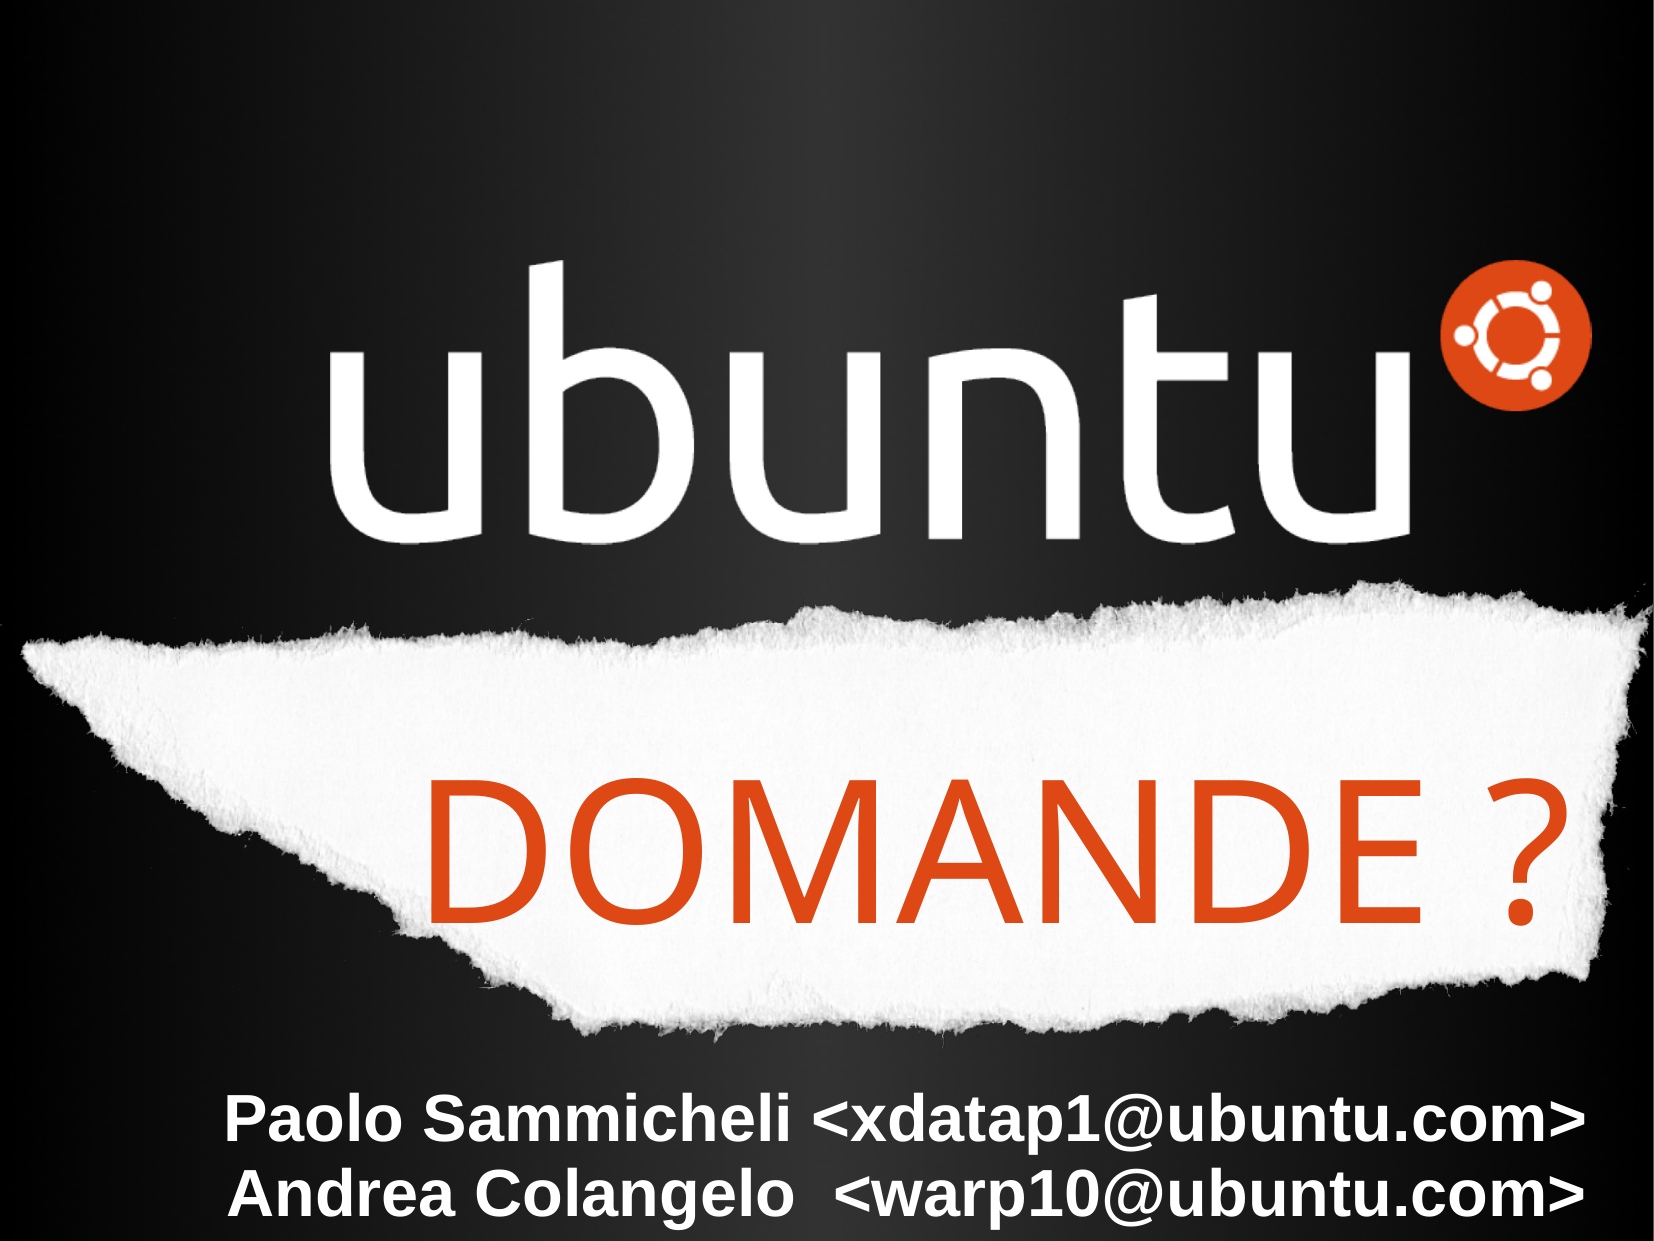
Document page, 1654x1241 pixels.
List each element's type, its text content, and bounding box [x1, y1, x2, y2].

text_box DOMANDE ? [319, 702, 1587, 942]
text_box Paolo Sammicheli <xdatap1@ubuntu.com> Andrea Colangelo <warp10@ubuntu.com> [0, 999, 1603, 1239]
picture [0, 0, 1654, 1241]
